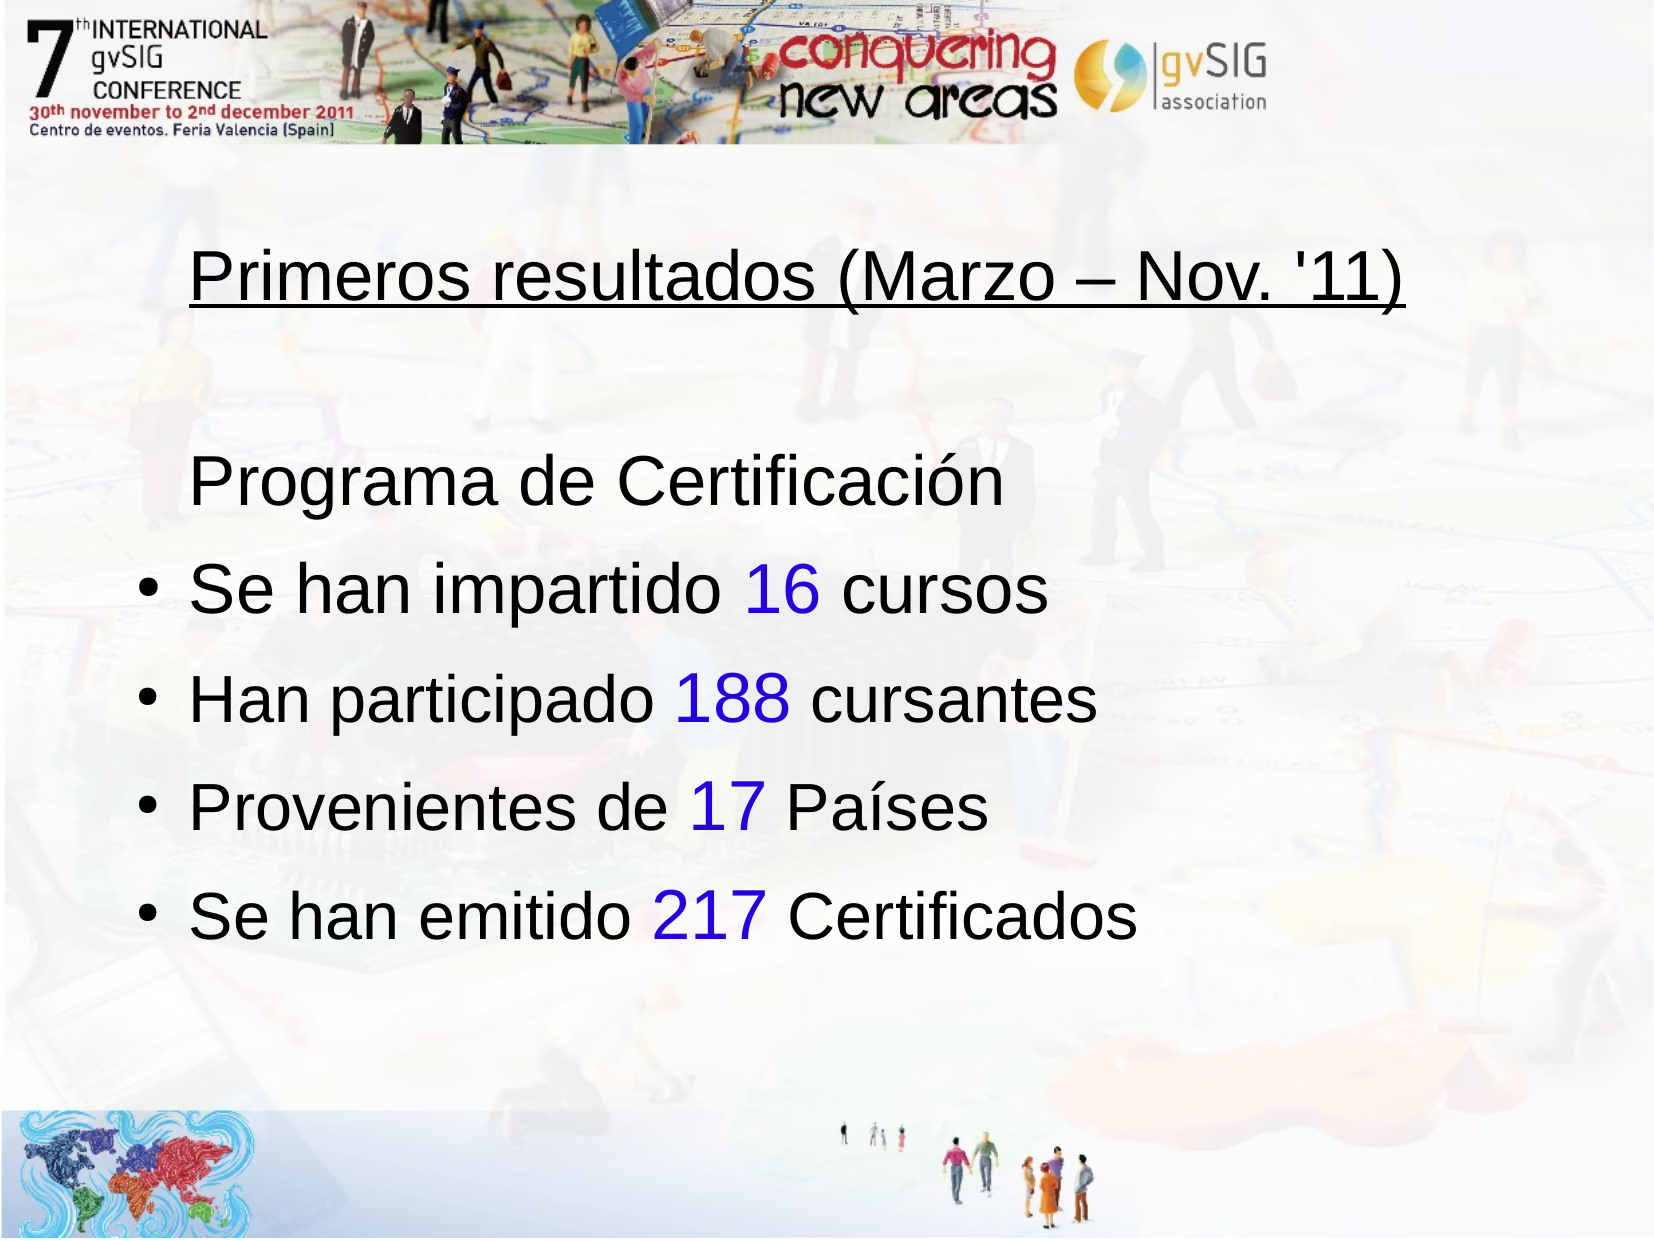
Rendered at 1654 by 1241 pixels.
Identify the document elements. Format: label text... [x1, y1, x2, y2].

picture [1, 0, 1654, 1238]
list Primeros resultados (Marzo – Nov. '11) Programa de Certificación Se han impartido 16 cursos Han participado 188 cursantes Provenientes de 17 Países Se han emitido 217 Certificados [118, 236, 1518, 1004]
